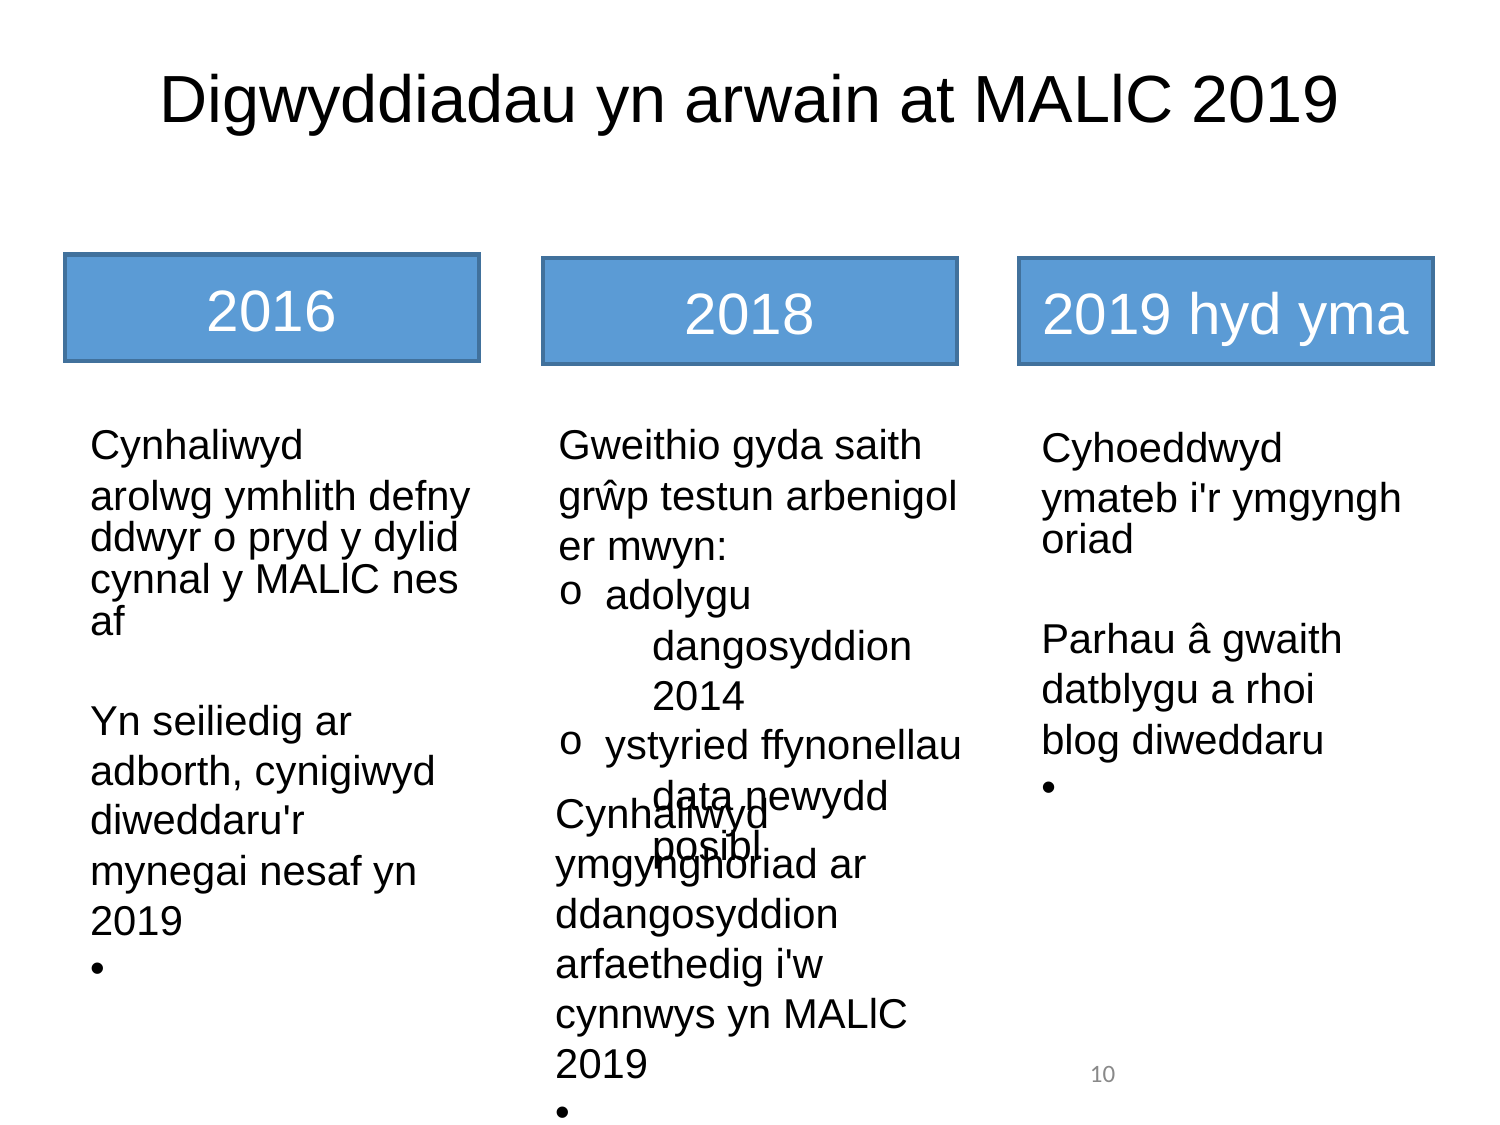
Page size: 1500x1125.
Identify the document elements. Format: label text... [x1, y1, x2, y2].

text_box Gweithio gyda saith grŵp testun arbenigol er mwyn: adolygu dangosyddion 2014 ystyried ffynonellau data newydd posibl [543, 410, 999, 779]
text_box 2019 hyd yma [1019, 258, 1433, 364]
text_box Cyhoeddwyd ymateb i'r ymgynghoriad Parhau â gwaith datblygu a rhoi blog diweddaru [1026, 413, 1433, 833]
text_box Cynhaliwyd arolwg ymhlith defnyddwyr o pryd y dylid cynnal y MALlC nesaf Yn seiliedig ar adborth, cynigiwyd diweddaru'r mynegai nesaf yn 2019 [75, 410, 490, 931]
text_box 10 [1074, 1042, 1426, 1103]
text_box Cynhaliwyd ymgynghoriad ar ddangosyddion arfaethedig i'w cynnwys yn MALlC 2019 [540, 779, 1002, 1125]
text_box 2016 [65, 255, 479, 361]
title Digwyddiadau yn arwain at MALlC 2019 [75, 37, 1426, 154]
text_box 2018 [543, 258, 957, 364]
